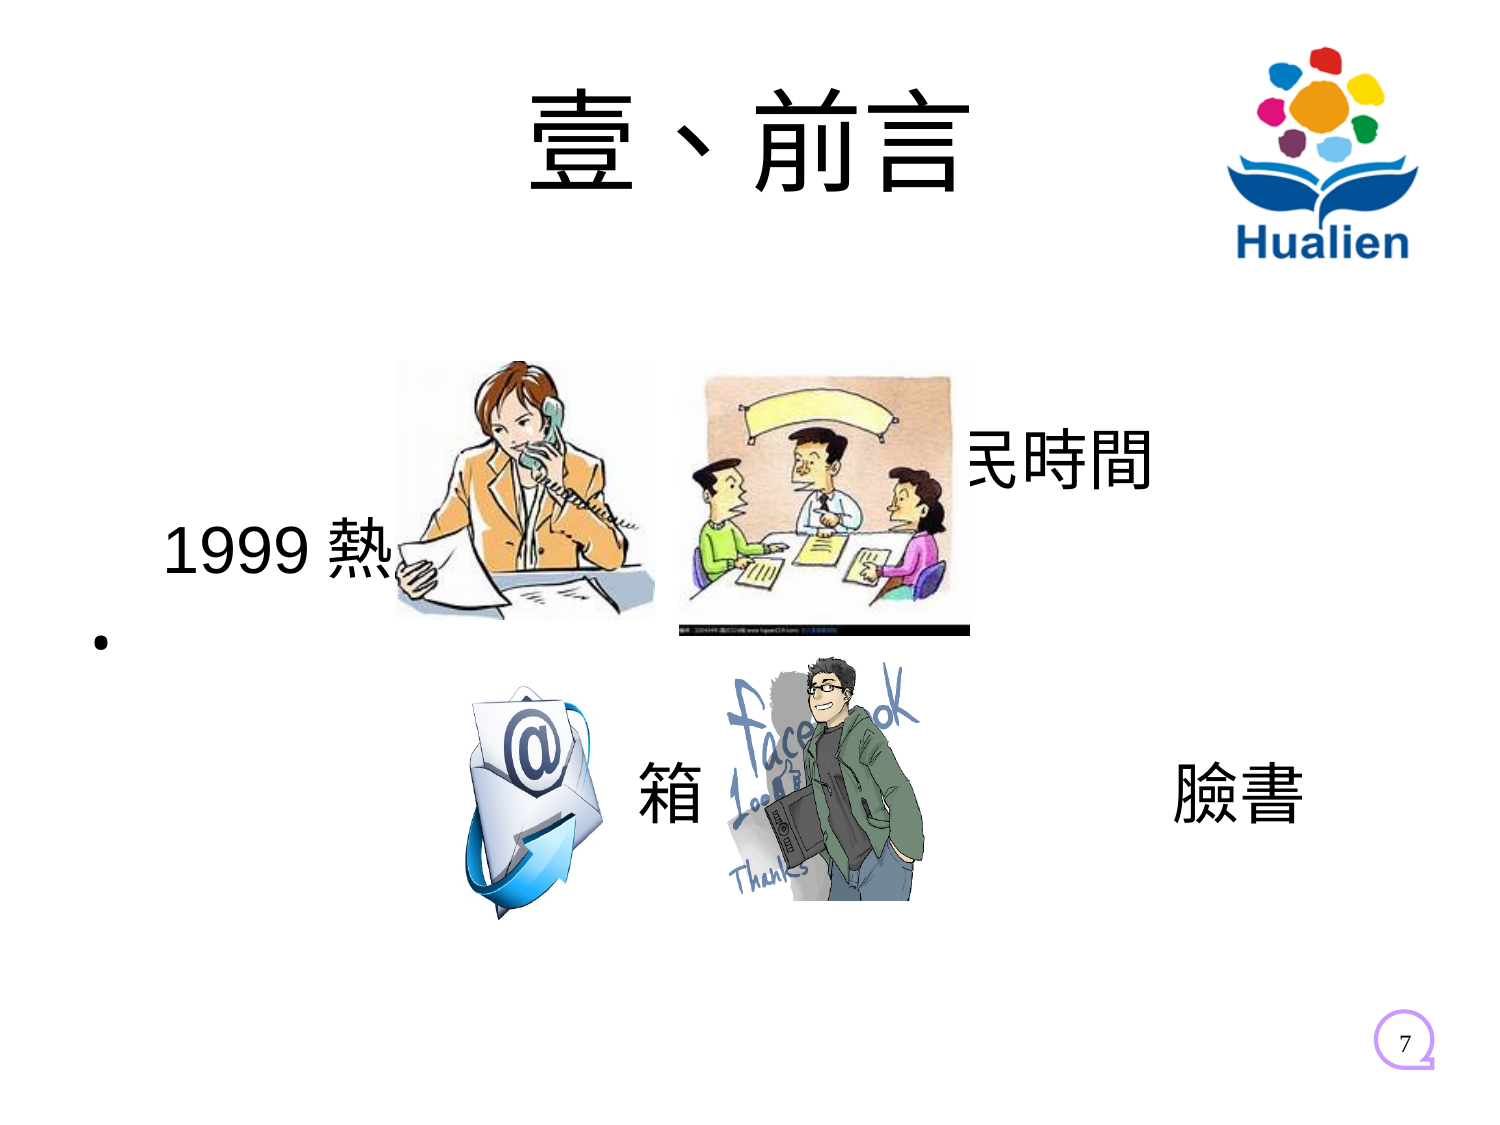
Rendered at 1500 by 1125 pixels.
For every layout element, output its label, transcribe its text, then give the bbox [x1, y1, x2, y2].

list 親民時間 1999熱線 縣長信箱 臉書 [75, 262, 1426, 1005]
picture [430, 680, 638, 927]
picture [1222, 42, 1424, 264]
text_box 7 [1375, 1011, 1433, 1068]
picture [395, 361, 655, 620]
title 壹、前言 [75, 45, 1222, 233]
picture [679, 361, 970, 636]
picture [726, 657, 933, 901]
